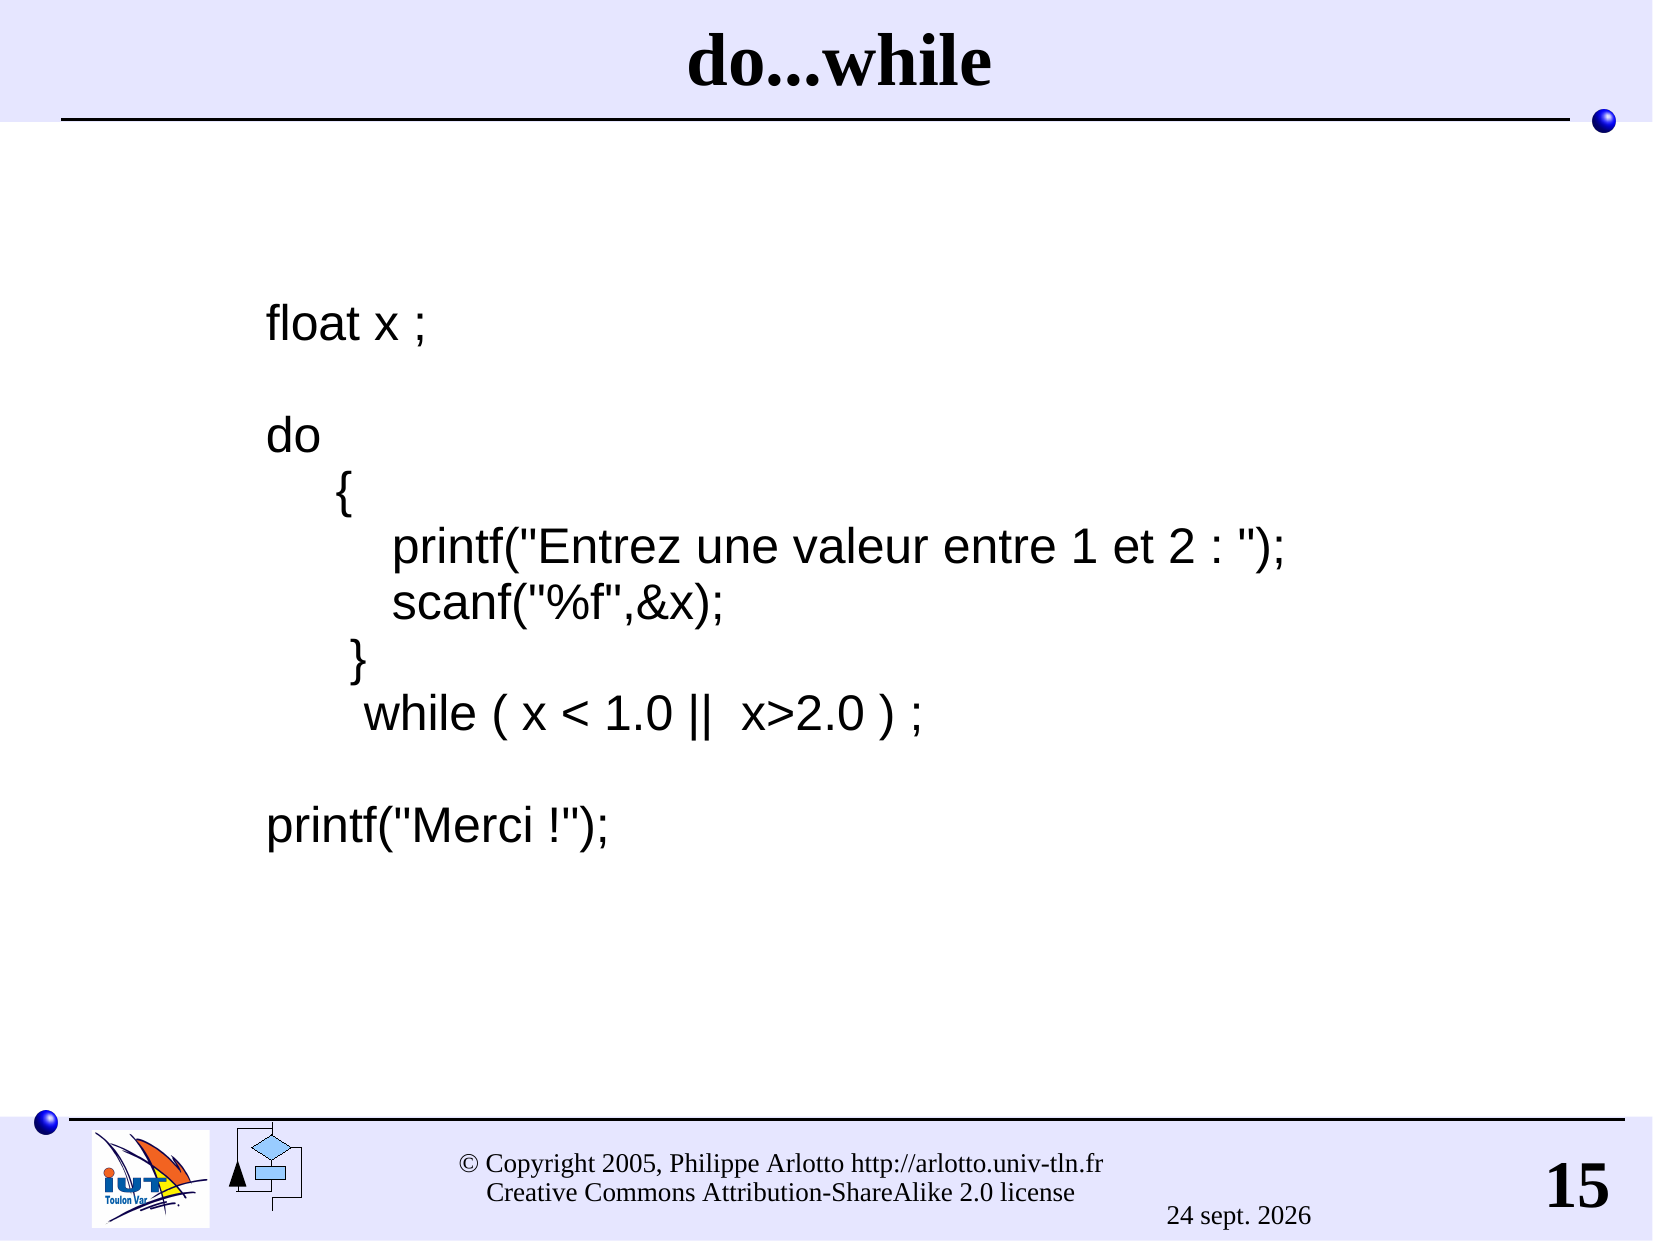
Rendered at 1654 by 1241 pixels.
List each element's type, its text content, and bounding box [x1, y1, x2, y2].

text_box float x ; do { printf("Entrez une valeur entre 1 et 2 : "); scanf("%f",&x); } while ( x < 1.0 || x>2.0 ) ; printf("Merci !"); [265, 295, 1288, 909]
title do...while [95, 14, 1585, 107]
